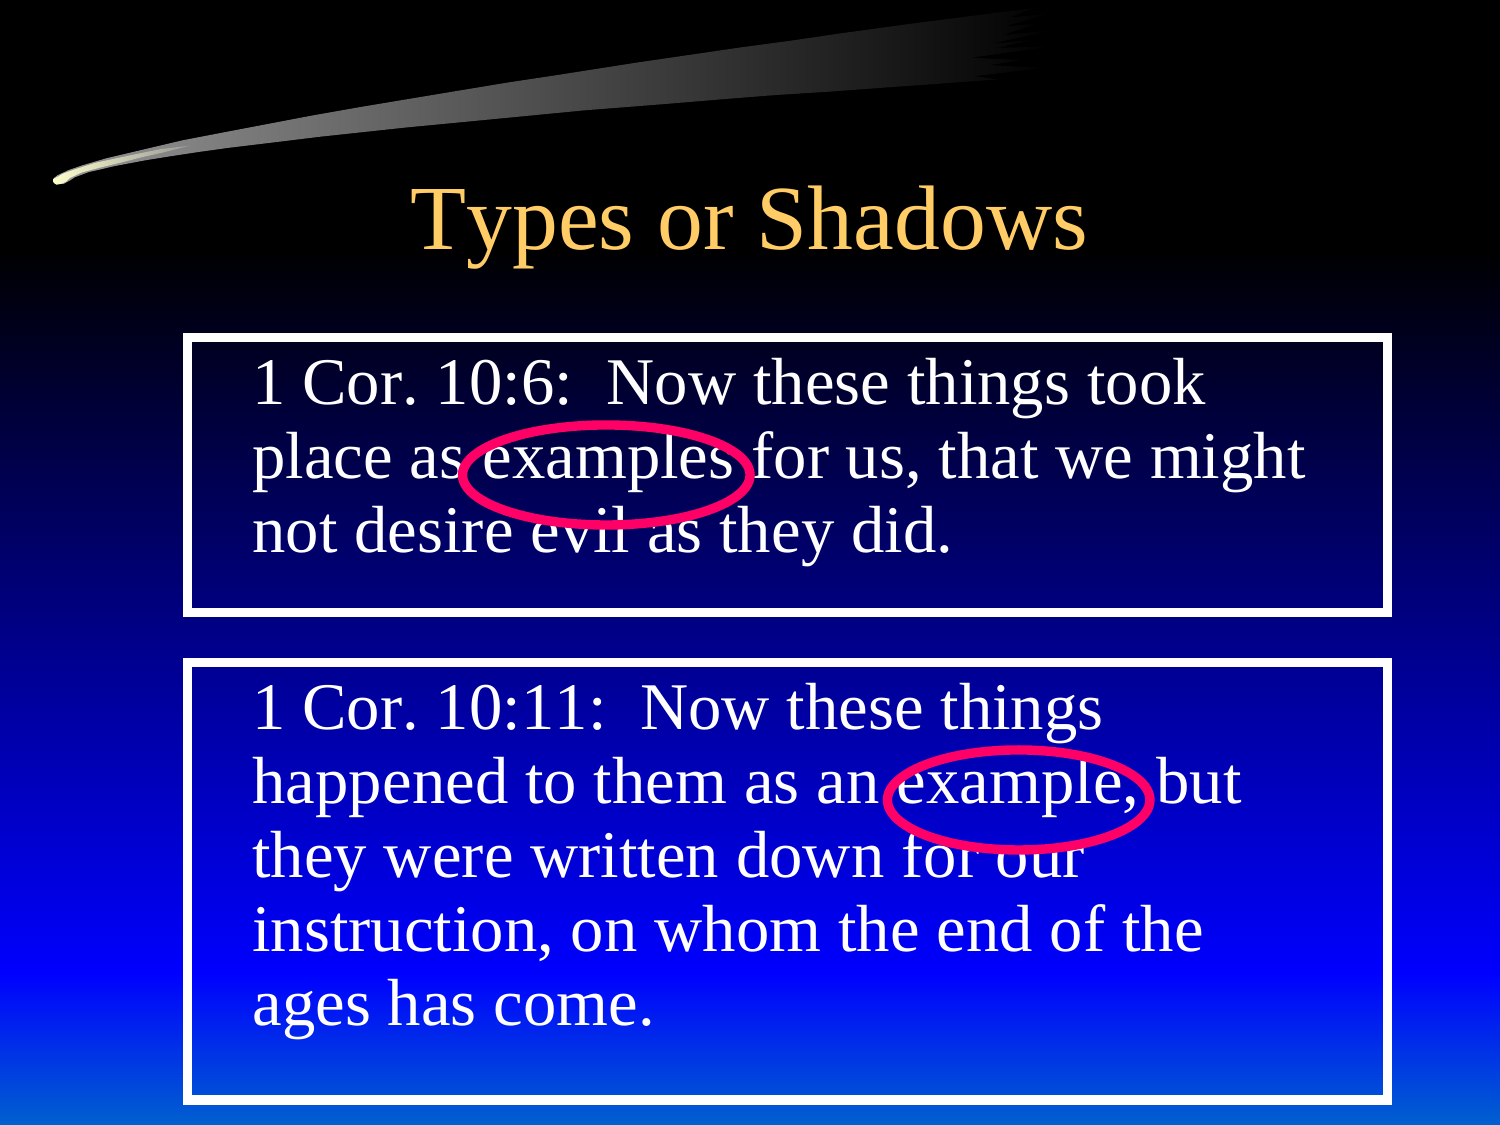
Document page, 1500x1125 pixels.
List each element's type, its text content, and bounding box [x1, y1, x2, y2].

text_box 1 Cor. 10:6: Now these things took place as examples for us, that we might not desire evil as they did. [237, 342, 1326, 576]
title Types or Shadows [112, 124, 1388, 313]
text_box 1 Cor. 10:11: Now these things happened to them as an example, but they were written down for our instruction, on whom the end of the ages has come. [237, 667, 1326, 1049]
